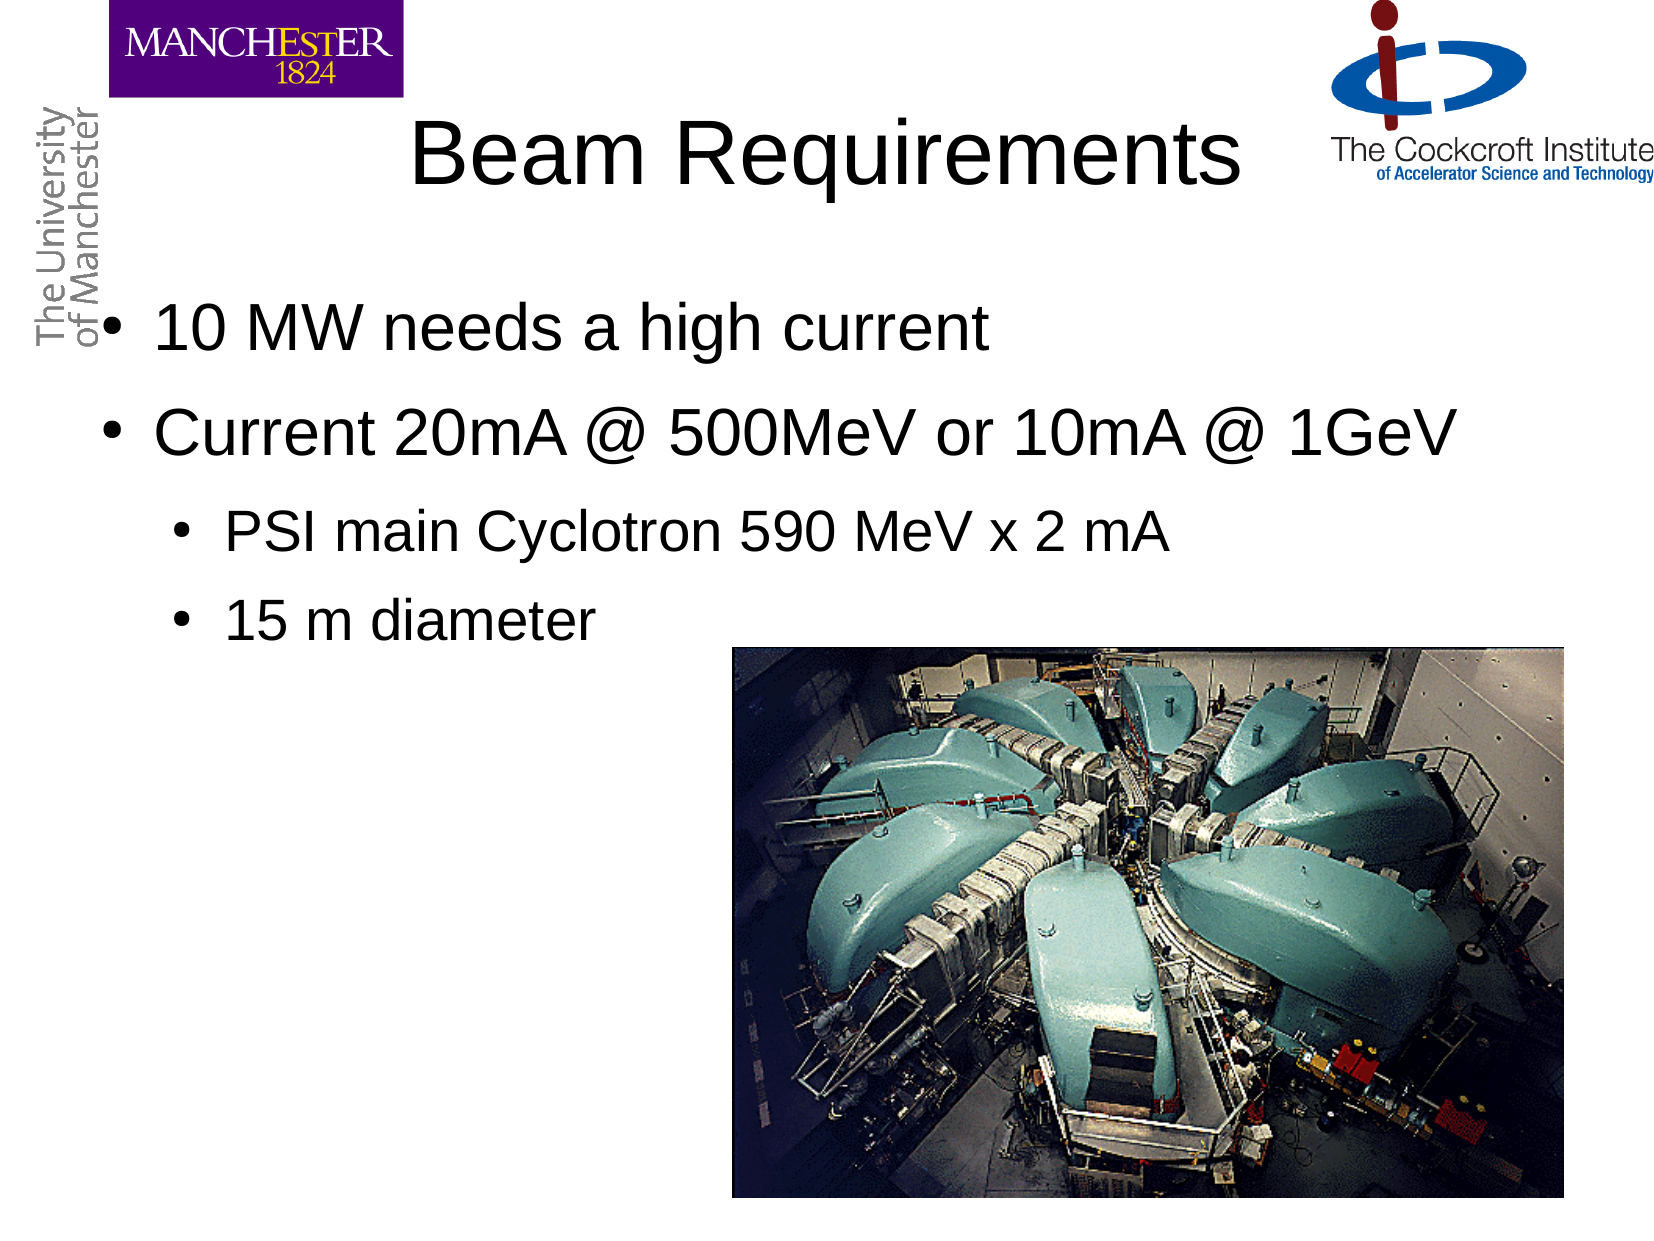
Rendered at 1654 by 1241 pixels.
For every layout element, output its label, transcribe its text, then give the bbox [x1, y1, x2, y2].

picture [0, 0, 404, 347]
picture [1331, 0, 1654, 183]
title Beam Requirements [82, 49, 1571, 257]
list 10 MW needs a high current Current 20mA @ 500MeV or 10mA @ 1GeV PSI main Cyclotron 590 MeV x 2 mA 15 m diameter [82, 290, 1571, 1109]
picture [732, 647, 1564, 1198]
